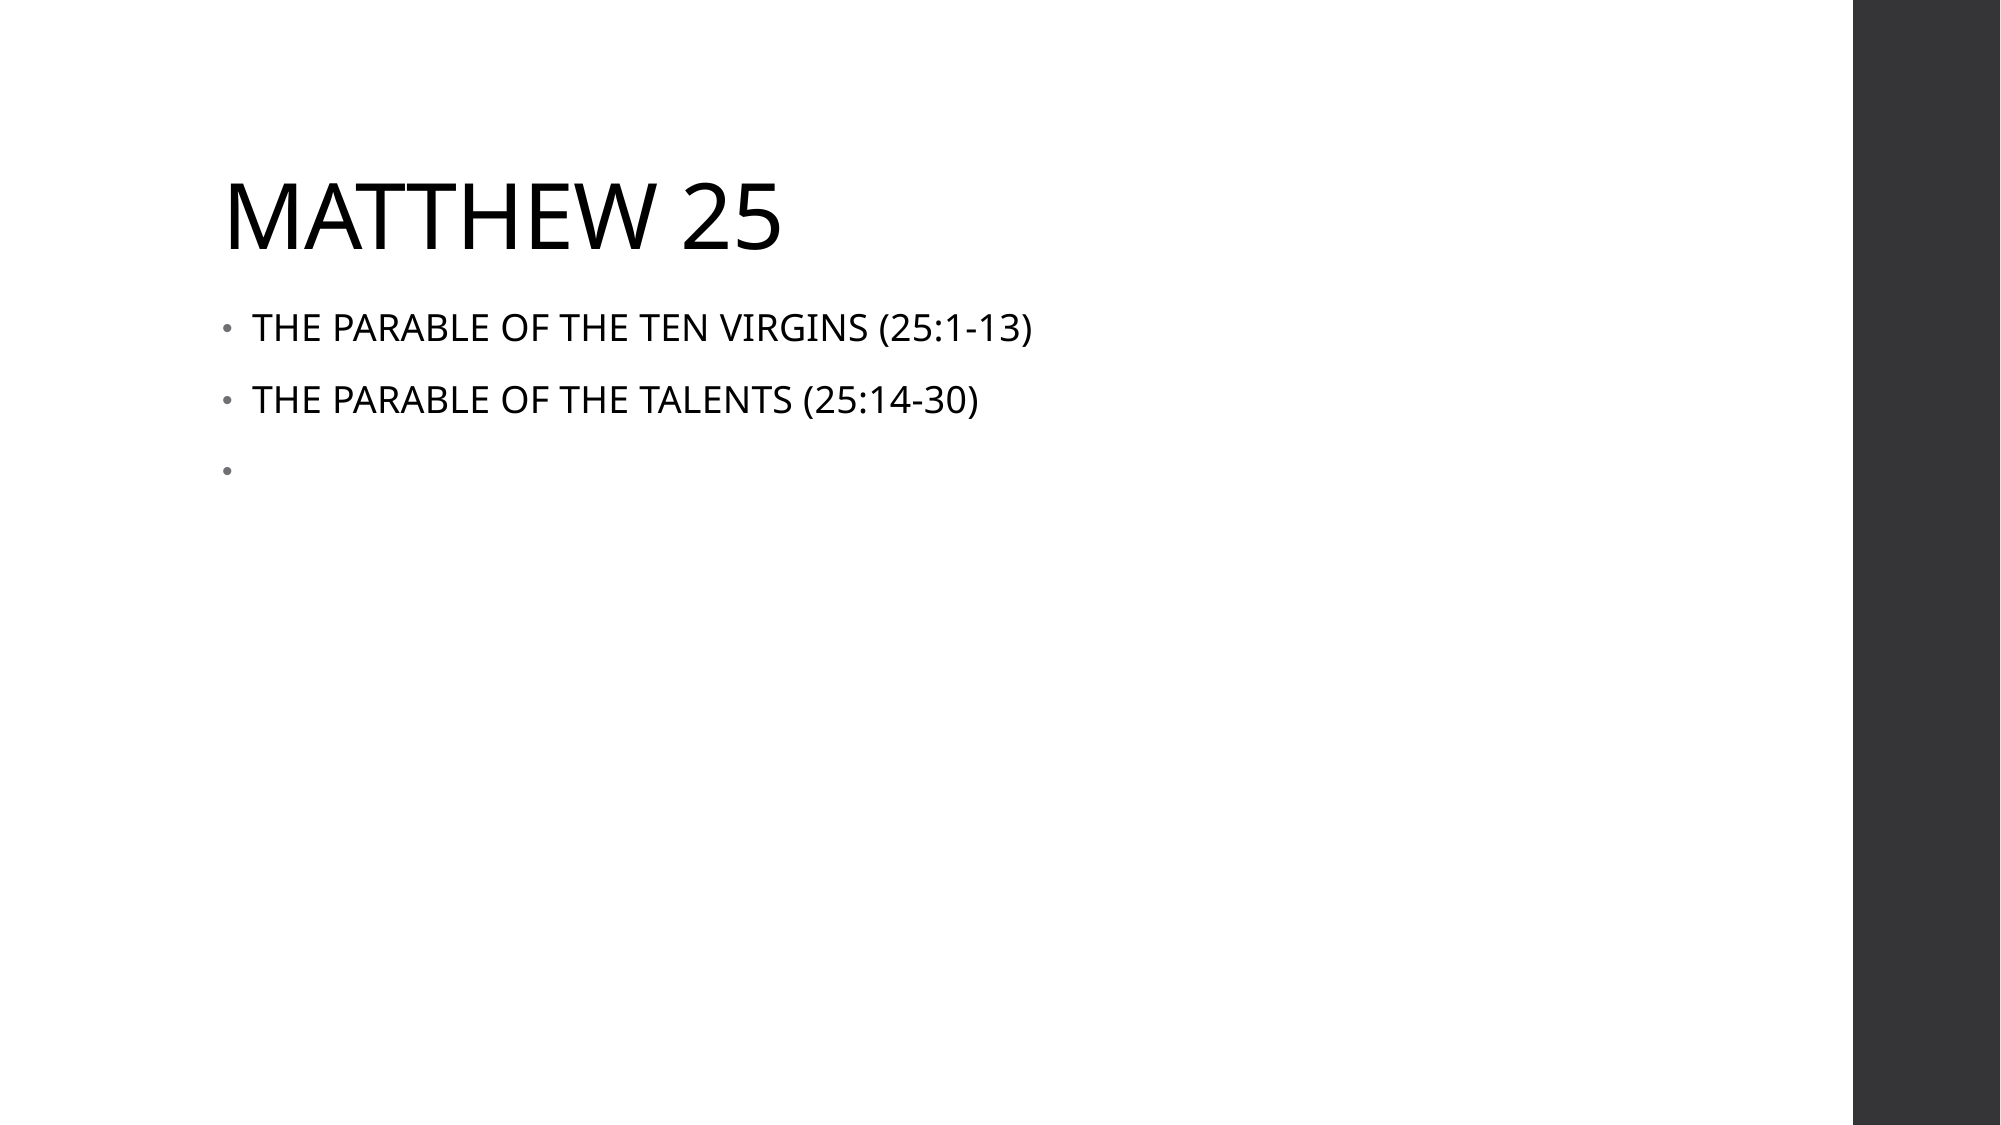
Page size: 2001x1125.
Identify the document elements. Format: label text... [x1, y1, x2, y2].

title MATTHEW 25 [206, 60, 1797, 278]
list THE PARABLE OF THE TEN VIRGINS (25:1-13) THE PARABLE OF THE TALENTS (25:14-30) [206, 299, 1617, 1014]
